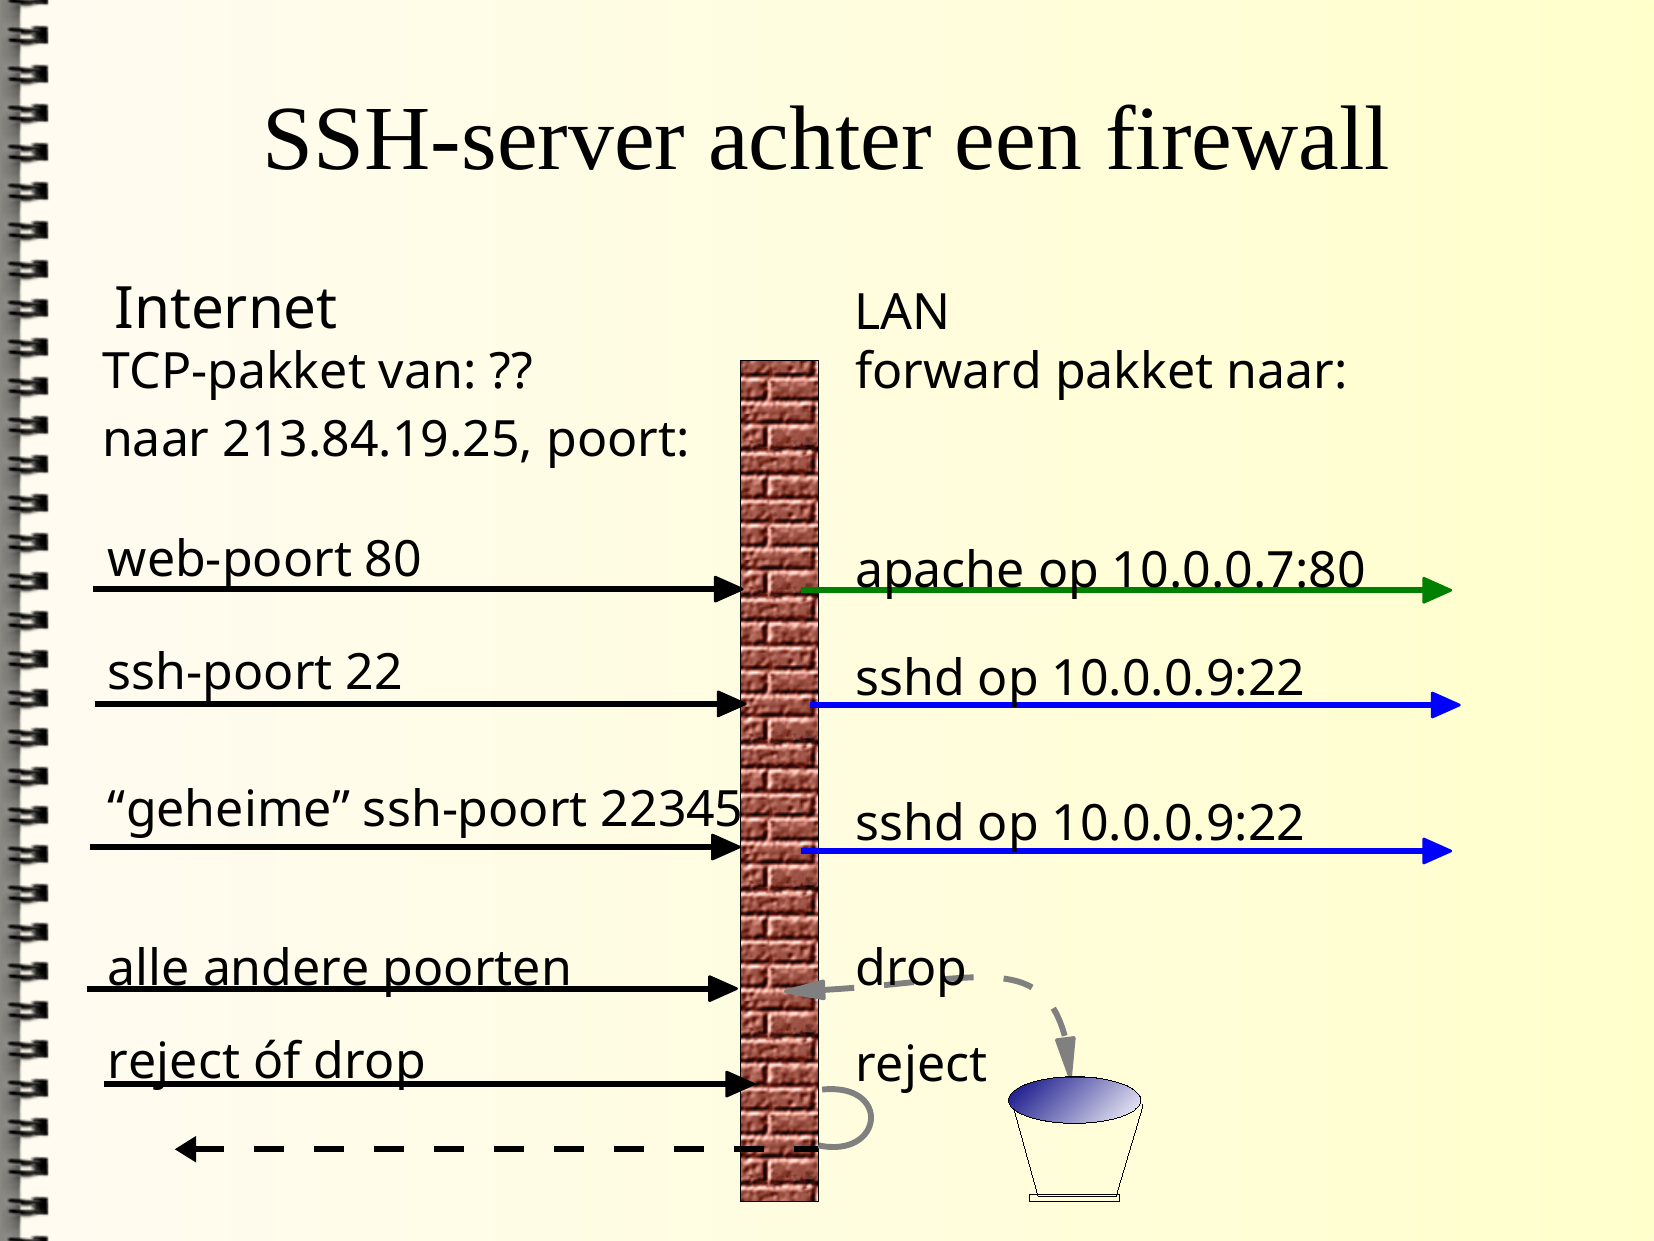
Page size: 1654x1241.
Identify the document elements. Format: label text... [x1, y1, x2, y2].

title SSH-server achter een firewall [121, 69, 1534, 209]
text_box reject [855, 1028, 980, 1089]
picture [0, 0, 1654, 1241]
text_box LAN [854, 276, 950, 336]
text_box reject óf drop [108, 1025, 412, 1086]
text_box sshd op 10.0.0.9:22 [855, 786, 1286, 847]
text_box [740, 360, 819, 1202]
text_box ssh-poort 22 [108, 636, 390, 697]
text_box web-poort 80 [108, 522, 414, 583]
text_box forward pakket naar: [855, 334, 1402, 395]
text_box TCP-pakket van: ?? naar 213.84.19.25, poort: [102, 334, 662, 455]
text_box drop [855, 931, 962, 992]
text_box Internet [114, 266, 322, 336]
text_box alle andere poorten [108, 931, 545, 992]
text_box sshd op 10.0.0.9:22 [855, 642, 1286, 702]
text_box apache op 10.0.0.7:80 [855, 534, 1345, 594]
text_box [1008, 1076, 1141, 1124]
text_box “geheime” ssh-poort 22345 [108, 772, 715, 833]
